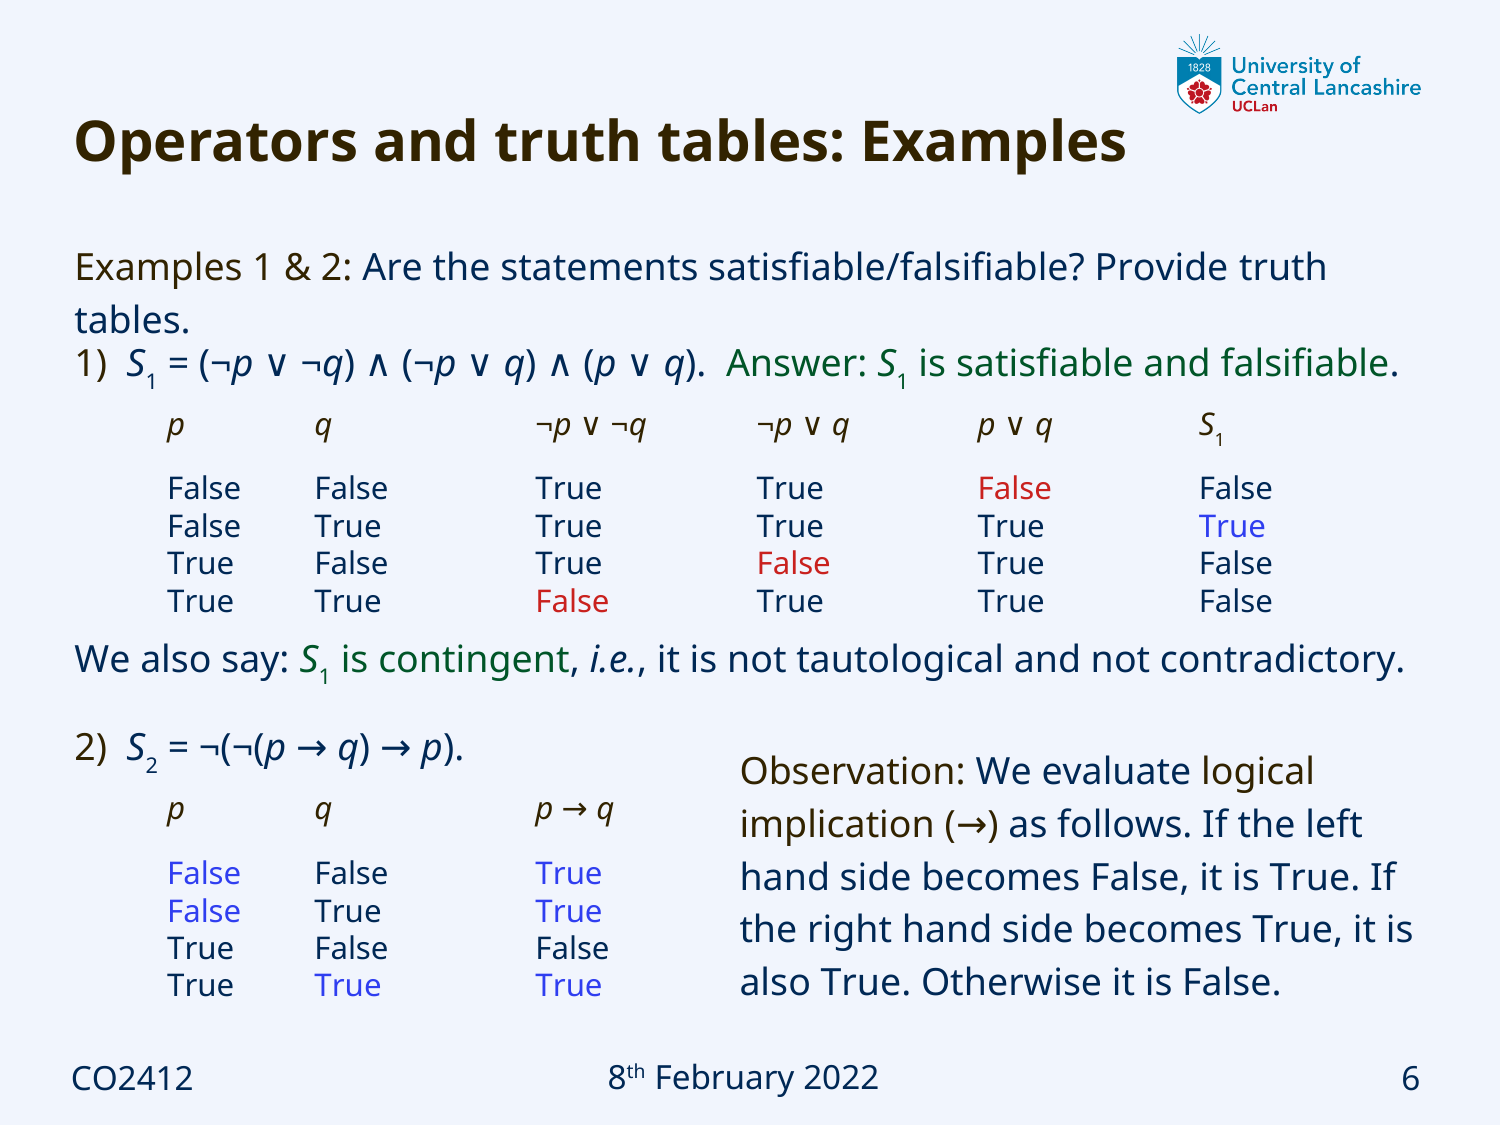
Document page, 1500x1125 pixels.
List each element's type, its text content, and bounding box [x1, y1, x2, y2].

text_box Observation: We evaluate logical implication (→) as follows. If the left hand side becomes False, it is True. If the right hand side becomes True, it is also True. Otherwise it is False. [724, 732, 1438, 1011]
text_box We also say: S1 is contingent, i.e., it is not tautological and not contradictory. [59, 618, 1454, 697]
text_box p q p → q False False True False True True True False False True True True [152, 781, 724, 1011]
text_box Examples 1 & 2: Are the statements satisfiable/falsifiable? Provide truth tables. [59, 228, 1454, 304]
text_box 2) S2 = ¬(¬(p → q) → p). [59, 706, 1465, 785]
picture [1177, 34, 1421, 93]
text_box p q ¬p ∨ ¬q ¬p ∨ q p ∨ q S1 False False True True False False False True True True True True True False True False True False True True False True True False [152, 397, 1393, 626]
title Operators and truth tables: Examples [58, 93, 1475, 186]
text_box 1) S1 = (¬p ∨ ¬q) ∧ (¬p ∨ q) ∧ (p ∨ q). Answer: S1 is satisfiable and falsifiable. [59, 322, 1465, 401]
